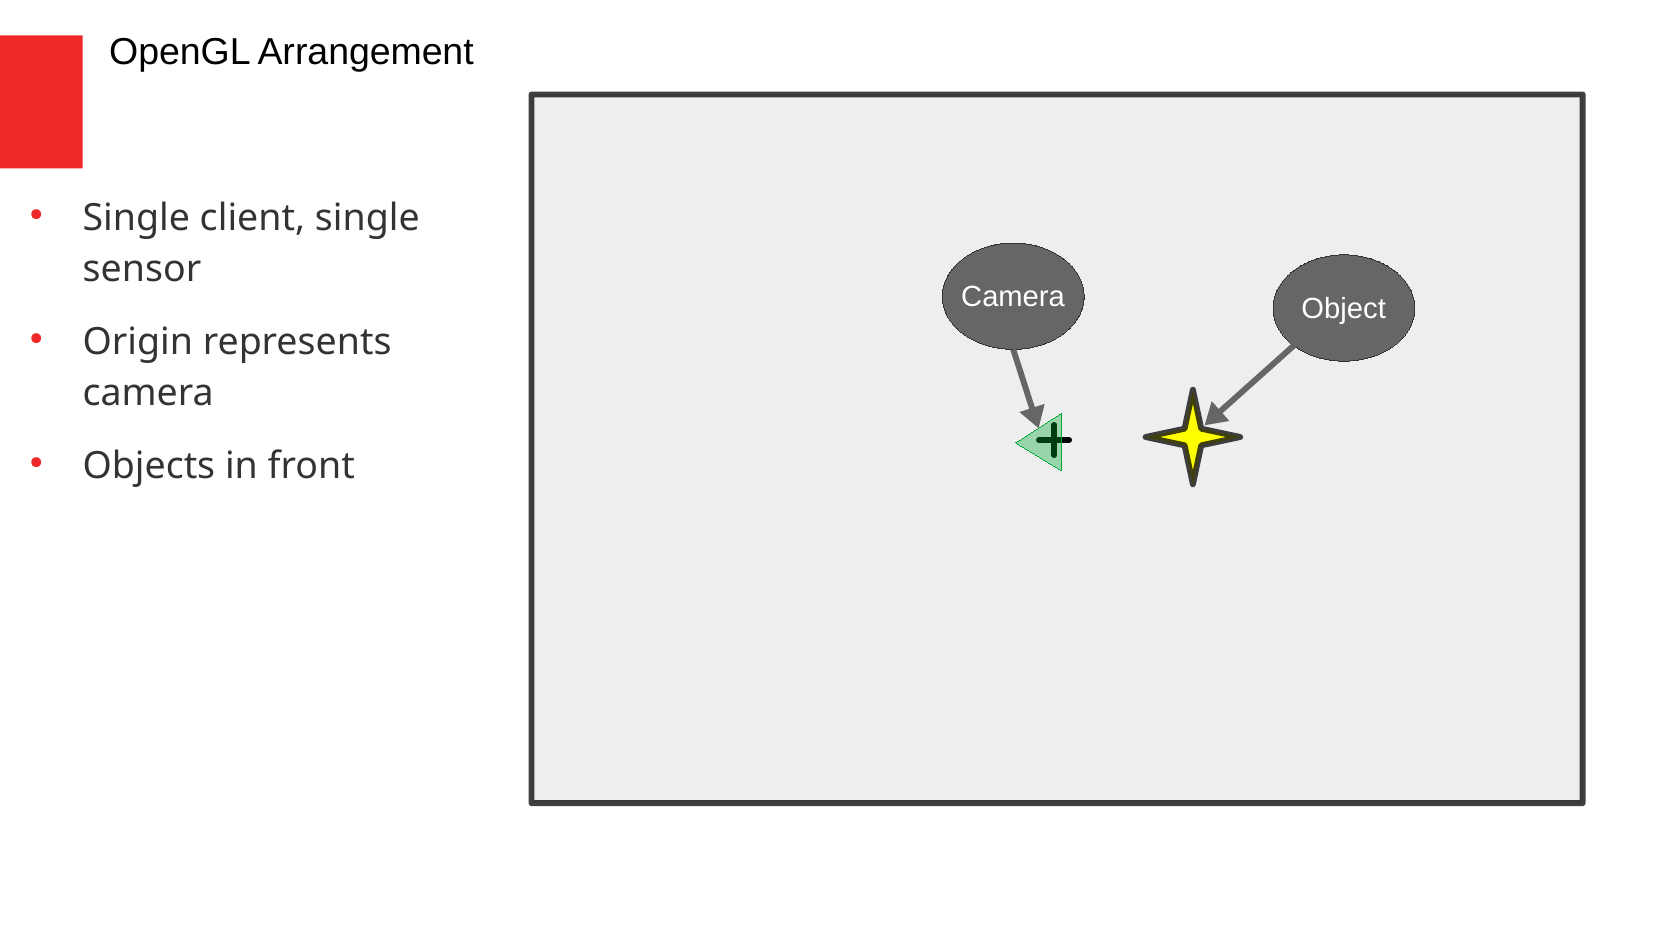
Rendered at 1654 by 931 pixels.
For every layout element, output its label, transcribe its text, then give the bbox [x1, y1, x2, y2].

text_box OpenGL Arrangement [94, 23, 508, 95]
text_box [531, 94, 1583, 804]
text_box Camera [942, 243, 1085, 350]
text_box Object [1273, 254, 1415, 362]
list Single client, single sensor Origin represents camera Objects in front [11, 190, 508, 863]
